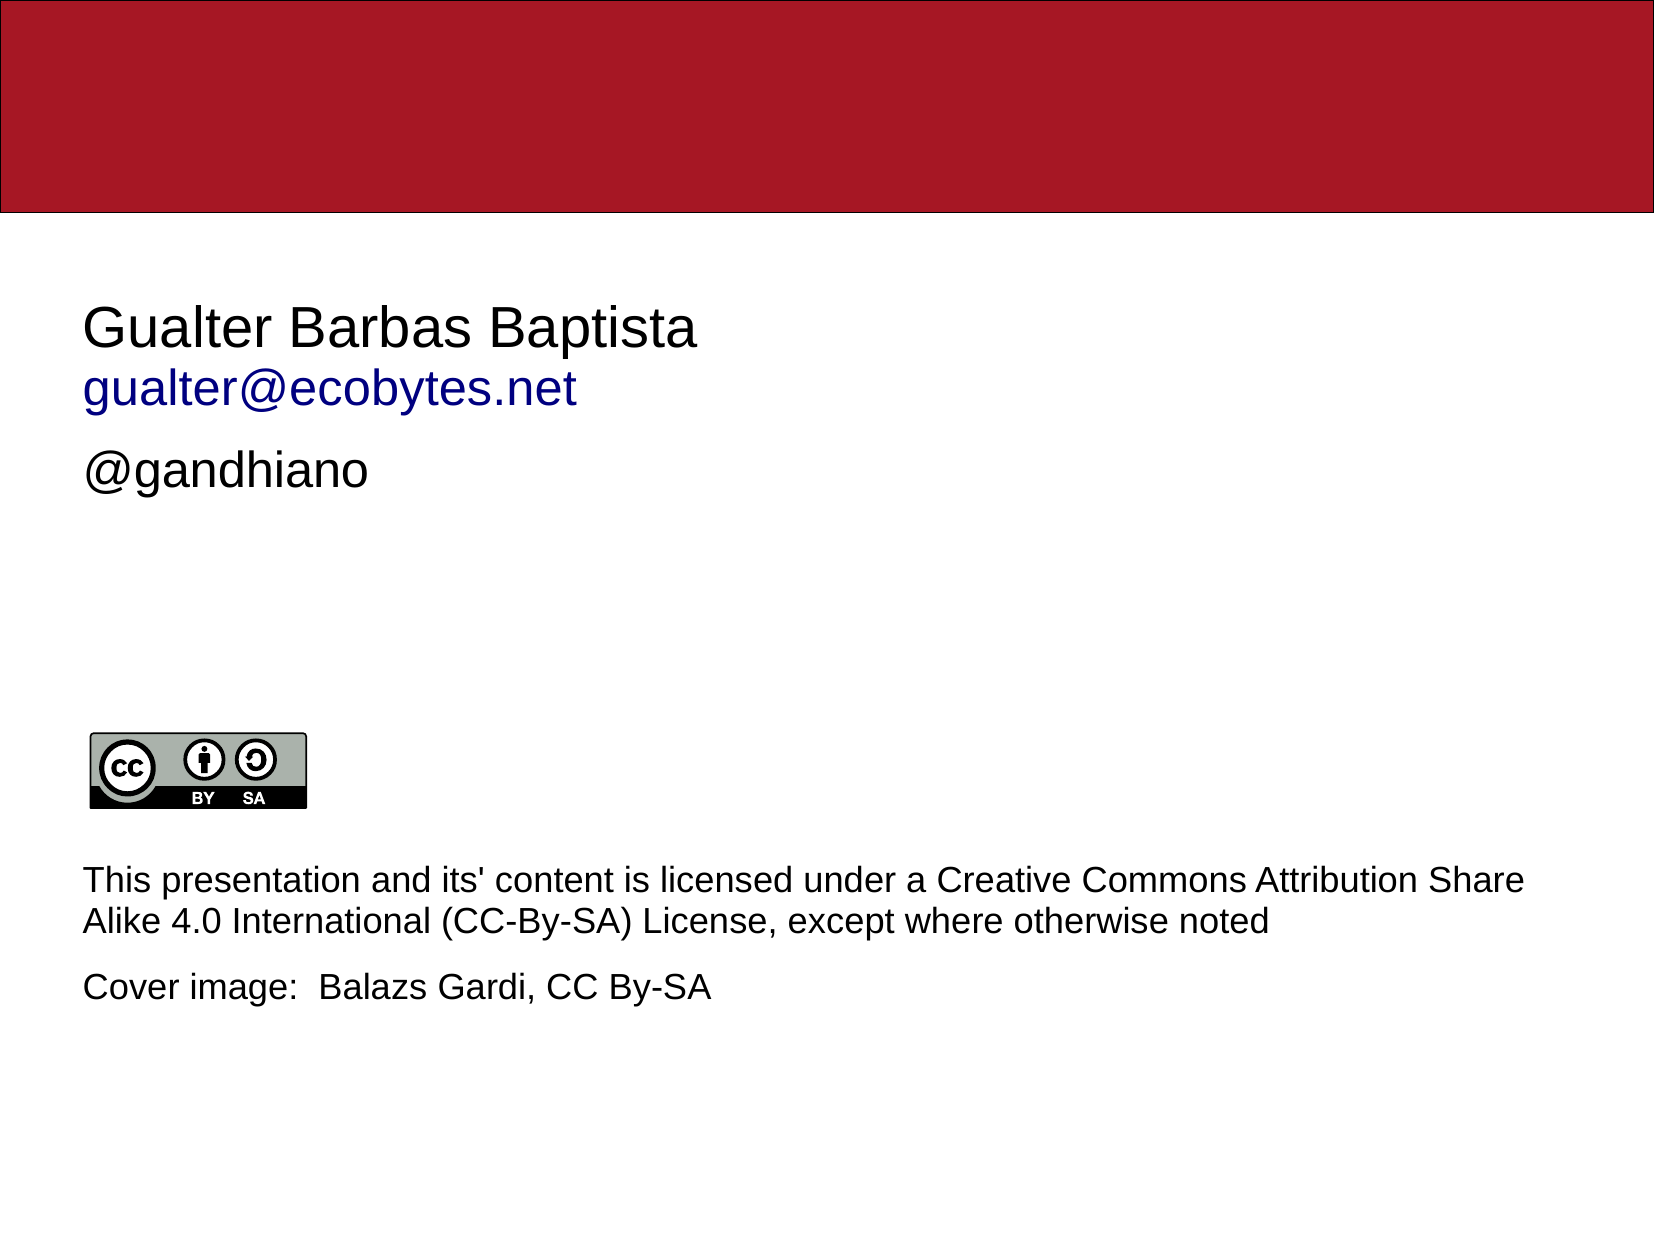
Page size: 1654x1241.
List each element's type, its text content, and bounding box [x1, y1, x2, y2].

list Gualter Barbas Baptista gualter@ecobytes.net @gandhiano This presentation and its' content is licensed under a Creative Commons Attribution Share Alike 4.0 International (CC-By-SA) License, except where otherwise noted Cover image: Balazs Gardi, CC By-SA [82, 295, 1571, 1015]
picture [89, 732, 308, 809]
